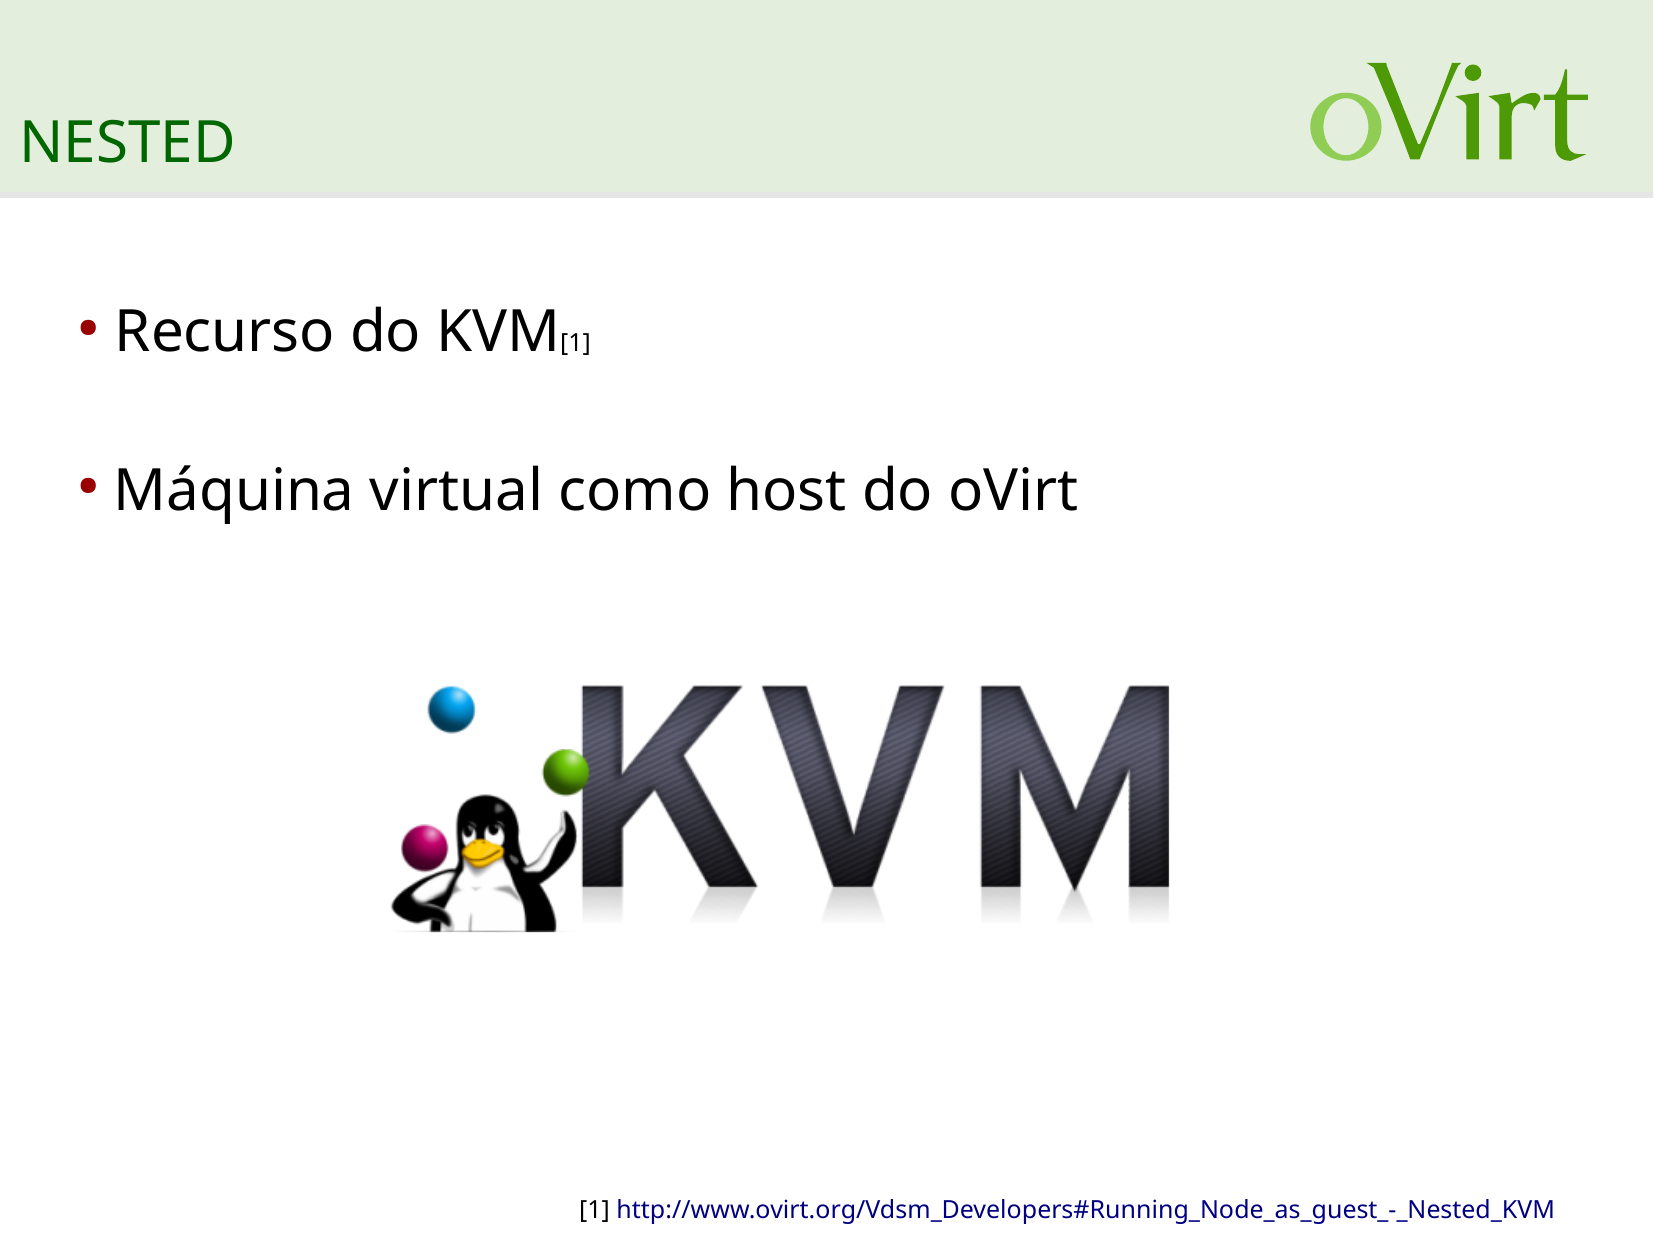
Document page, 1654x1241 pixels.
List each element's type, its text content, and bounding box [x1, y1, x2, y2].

text_box NESTED [5, 93, 269, 176]
picture [389, 418, 1171, 1201]
text_box Recurso do KVM[1] Máquina virtual como host do oVirt [63, 281, 1604, 717]
text_box [1] http://www.ovirt.org/Vdsm_Developers#Running_Node_as_guest_-_Nested_KVM [564, 1184, 1641, 1229]
